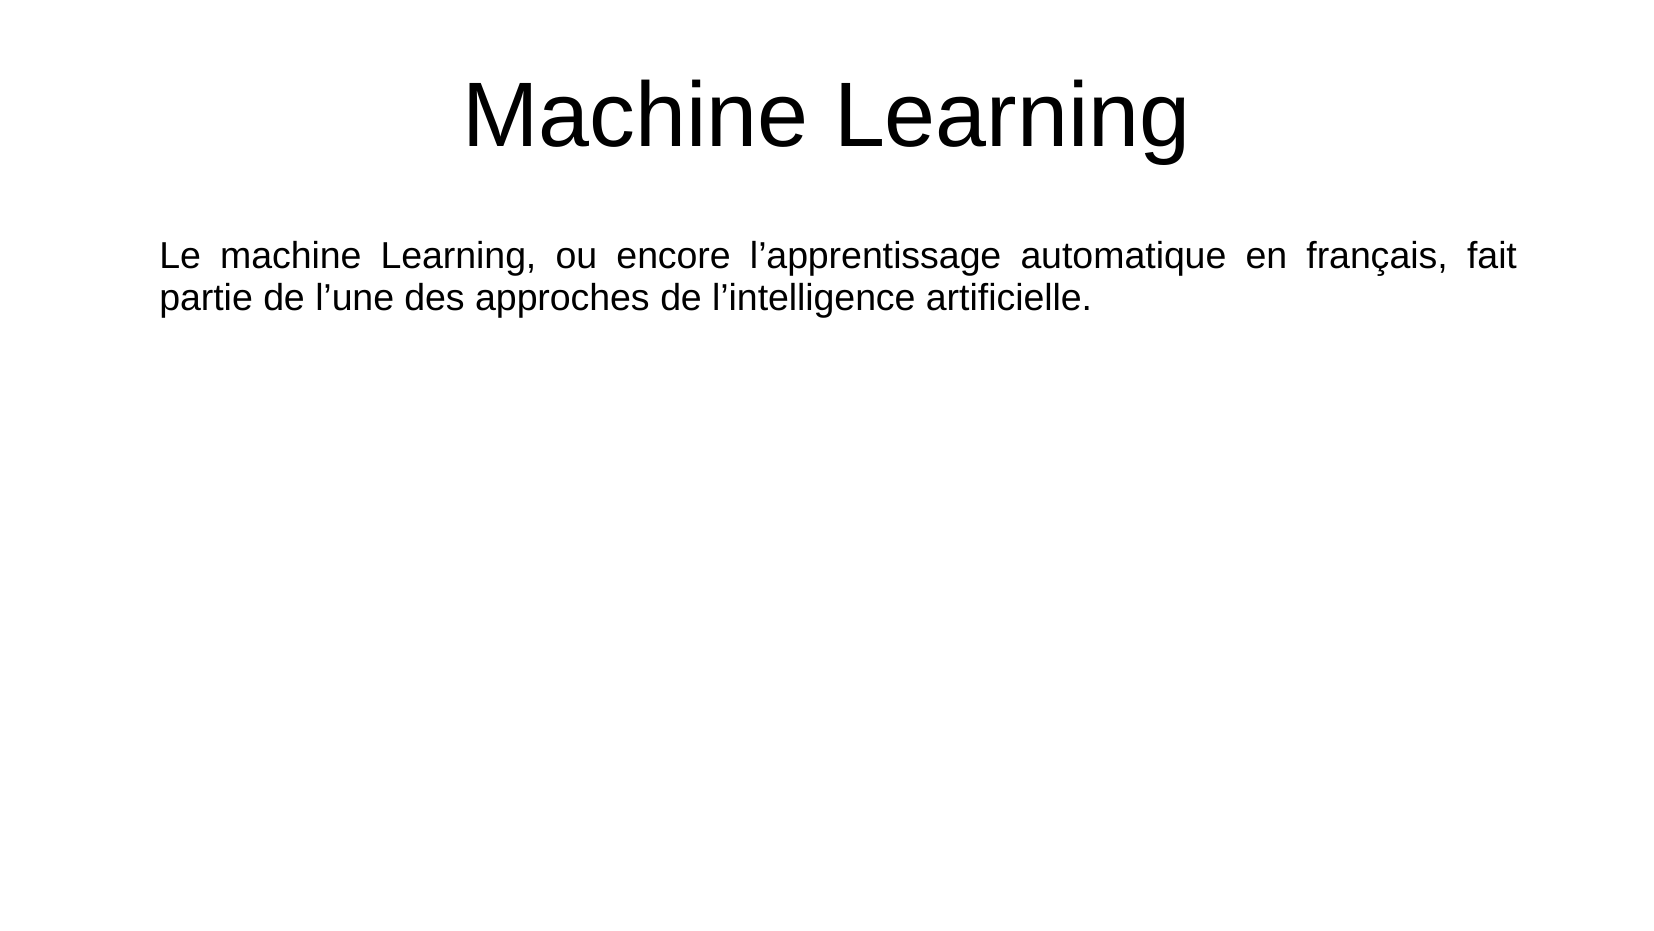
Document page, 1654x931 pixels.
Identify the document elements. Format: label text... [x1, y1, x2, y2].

text_box Le machine Learning, ou encore l’apprentissage automatique en français, fait partie de l’une des approches de l’intelligence artificielle. [144, 227, 1533, 830]
title Machine Learning [82, 37, 1571, 193]
